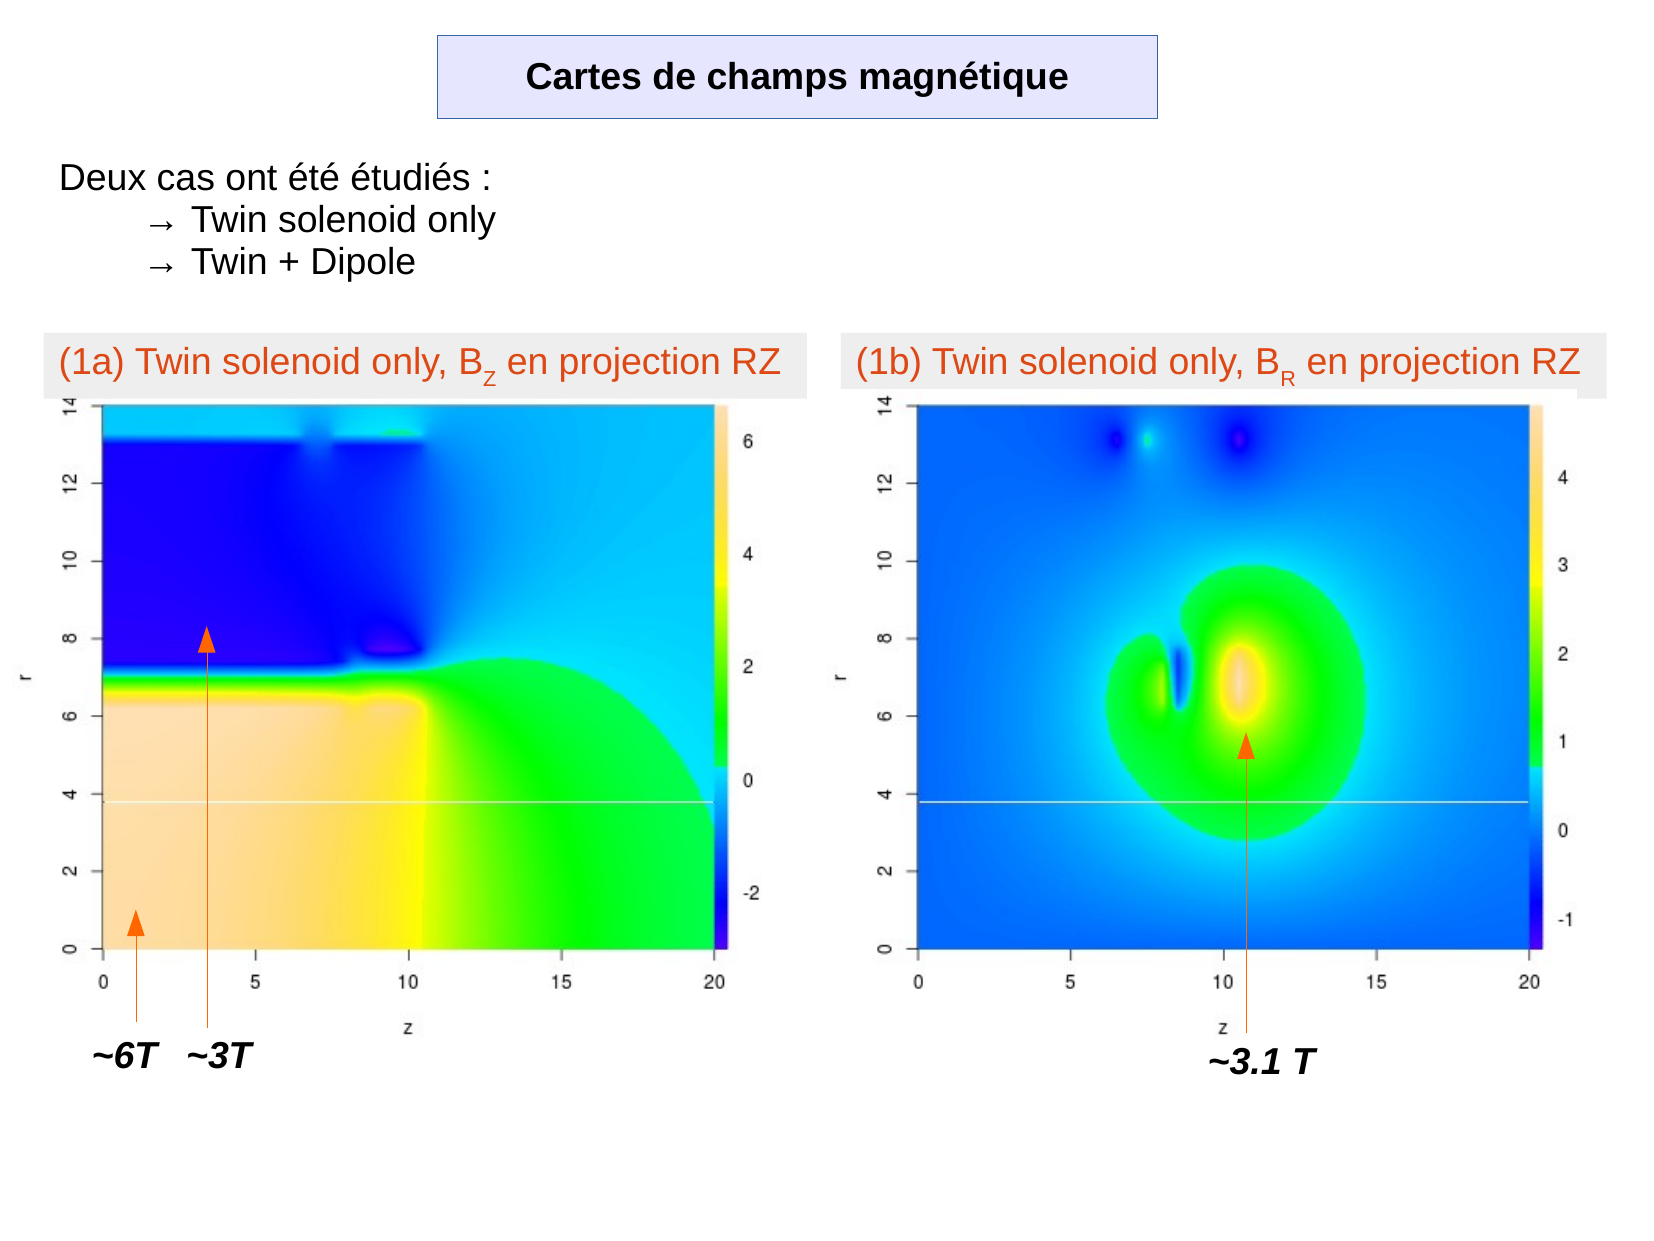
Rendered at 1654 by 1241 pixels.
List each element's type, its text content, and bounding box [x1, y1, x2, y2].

text_box Deux cas ont été étudiés : → Twin solenoid only → Twin + Dipole [44, 149, 617, 332]
text_box (1a) Twin solenoid only, BZ en projection RZ [43, 332, 807, 399]
picture [11, 389, 762, 1065]
picture [826, 389, 1577, 1065]
text_box ~6T [76, 1027, 173, 1085]
text_box ~3.1 T [1193, 1033, 1331, 1091]
text_box (1b) Twin solenoid only, BR en projection RZ [840, 332, 1607, 399]
text_box ~3T [173, 1027, 267, 1085]
text_box Cartes de champs magnétique [437, 35, 1158, 119]
